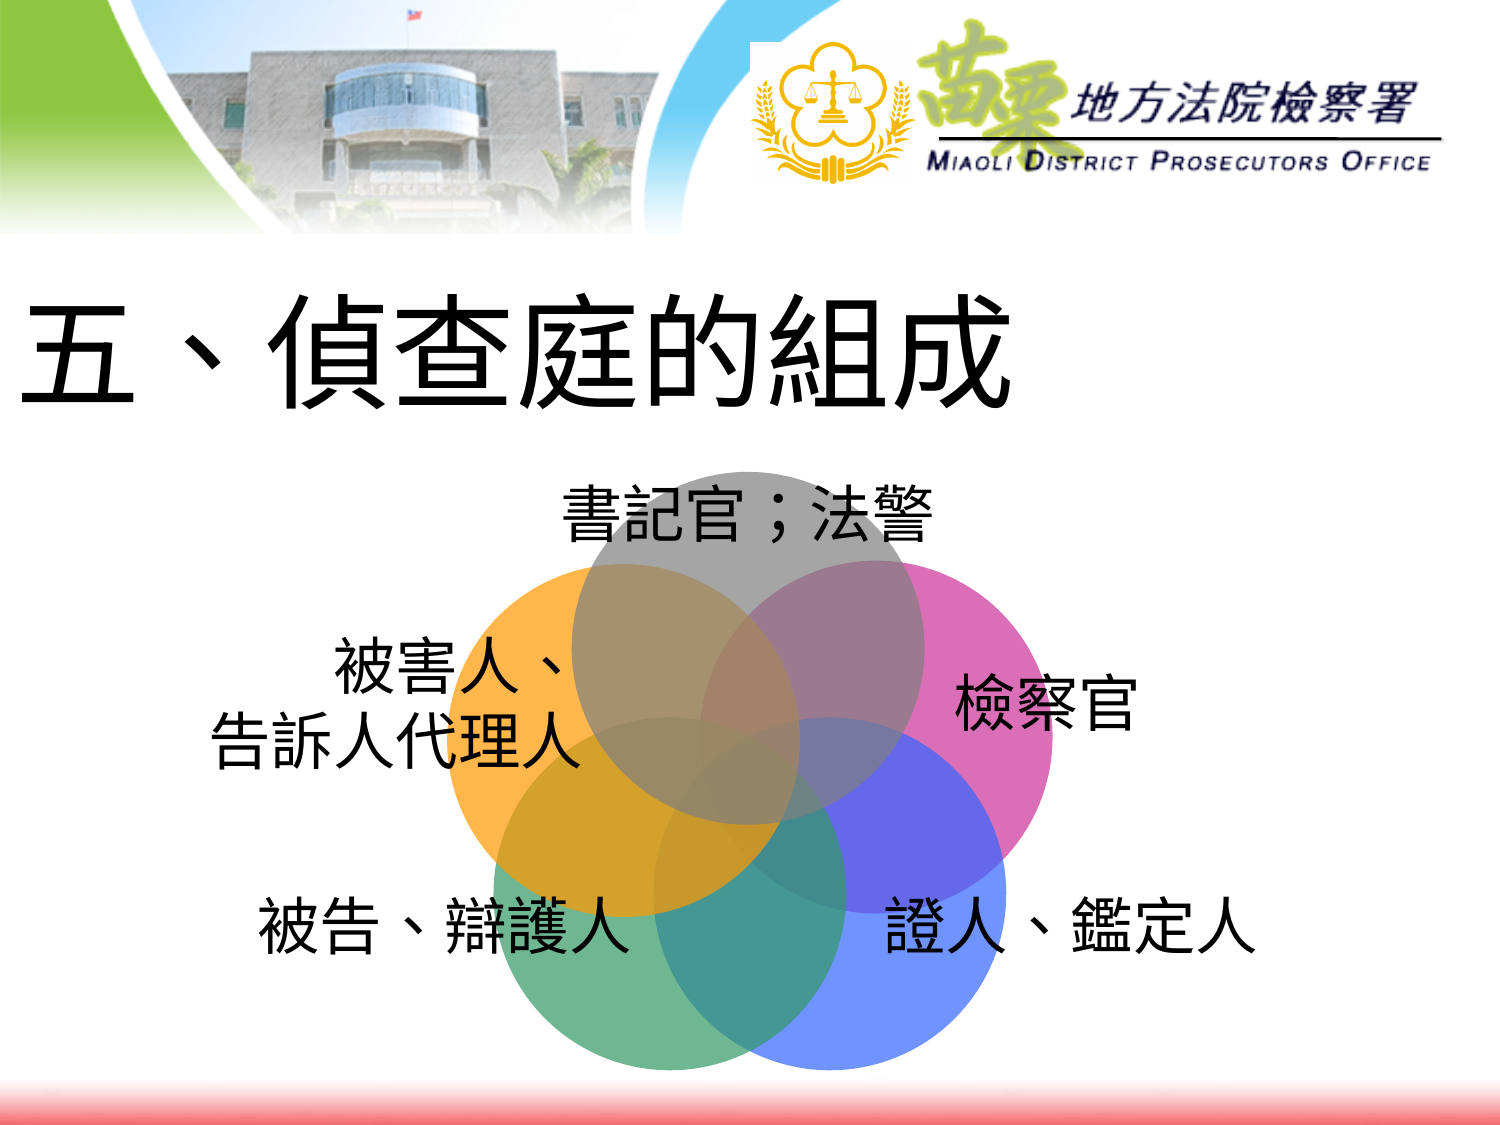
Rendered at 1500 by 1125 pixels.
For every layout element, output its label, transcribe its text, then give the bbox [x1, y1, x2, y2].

text_box 書記官；法警 [545, 468, 950, 558]
text_box 證人、鑑定人 [868, 879, 1273, 969]
text_box 檢察官 [939, 657, 1157, 747]
picture [0, 1026, 1500, 1125]
text_box 被害人、 告訴人代理人 [193, 619, 598, 784]
text_box 五、偵查庭的組成 [0, 267, 1031, 433]
text_box [452, 558, 1053, 1071]
text_box 被告、辯護人 [242, 879, 647, 969]
